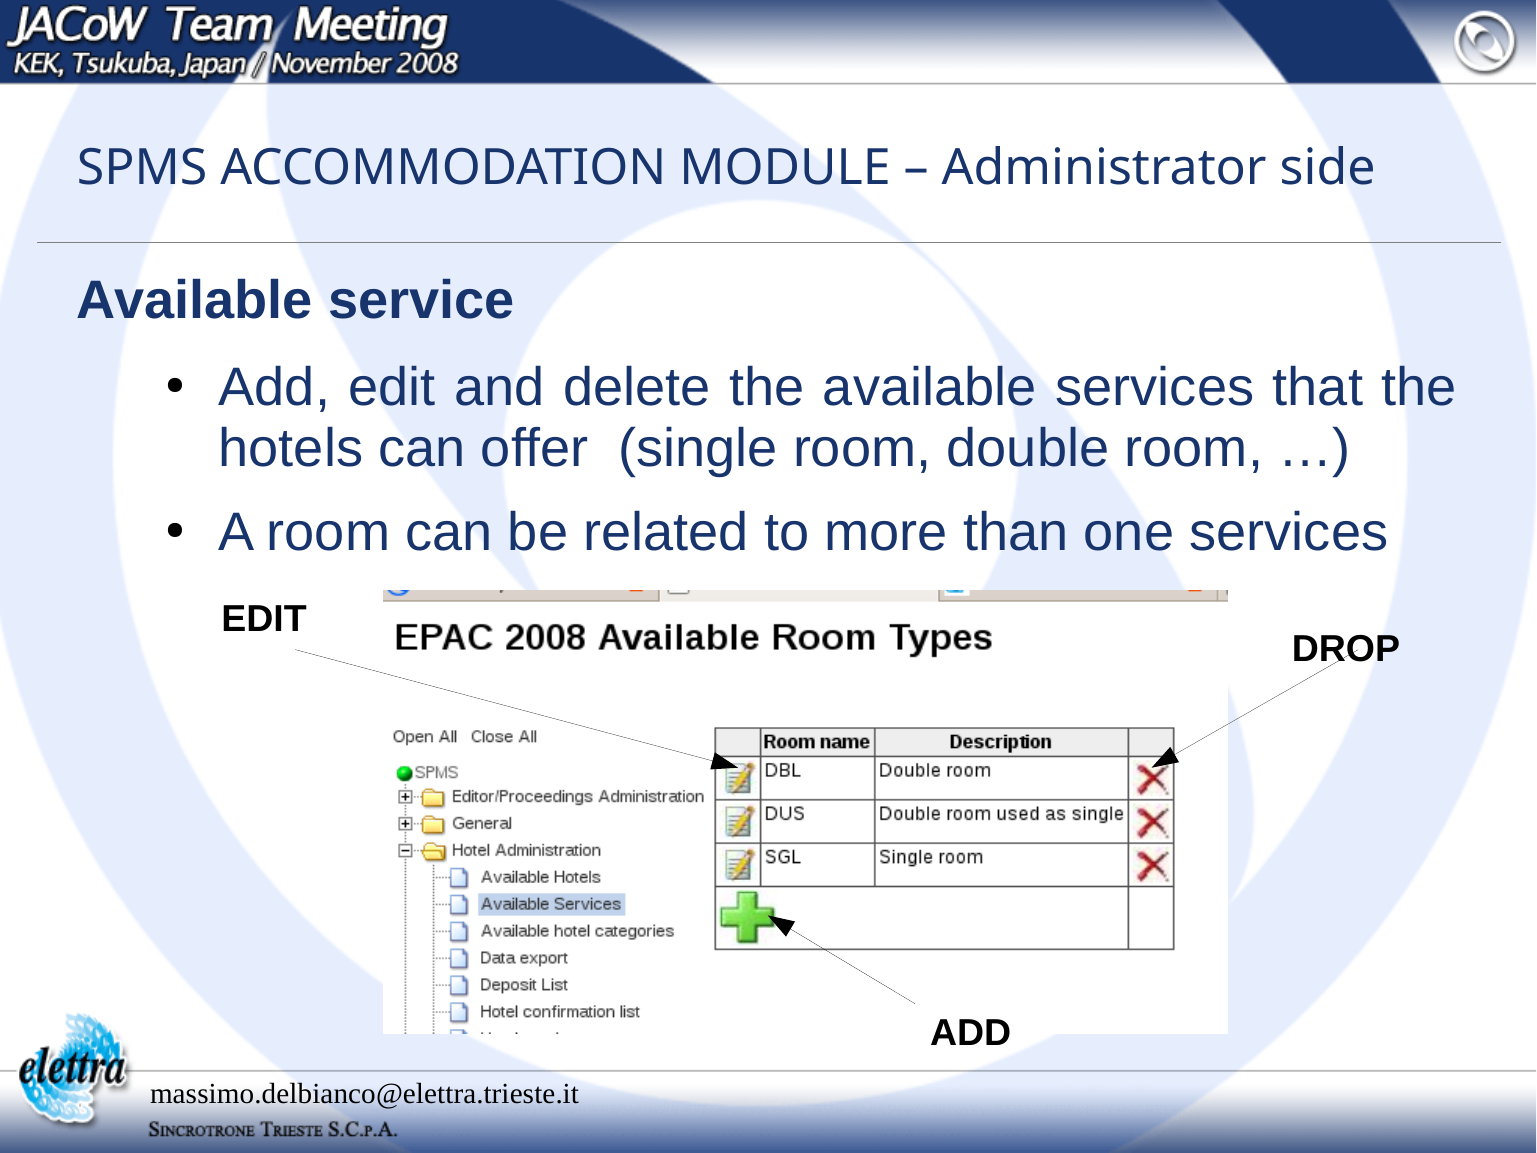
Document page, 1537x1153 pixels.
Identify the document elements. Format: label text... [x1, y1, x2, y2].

picture [0, 0, 1537, 1153]
text_box EDIT [206, 590, 322, 650]
text_box DROP [1277, 620, 1416, 680]
text_box ADD [915, 1003, 1027, 1063]
title SPMS ACCOMMODATION MODULE – Administrator side [76, 109, 1460, 221]
list Available service Add, edit and delete the available services that the hotels can offer (single room, double room, …) A room can be related to more than one services [76, 269, 1460, 1016]
